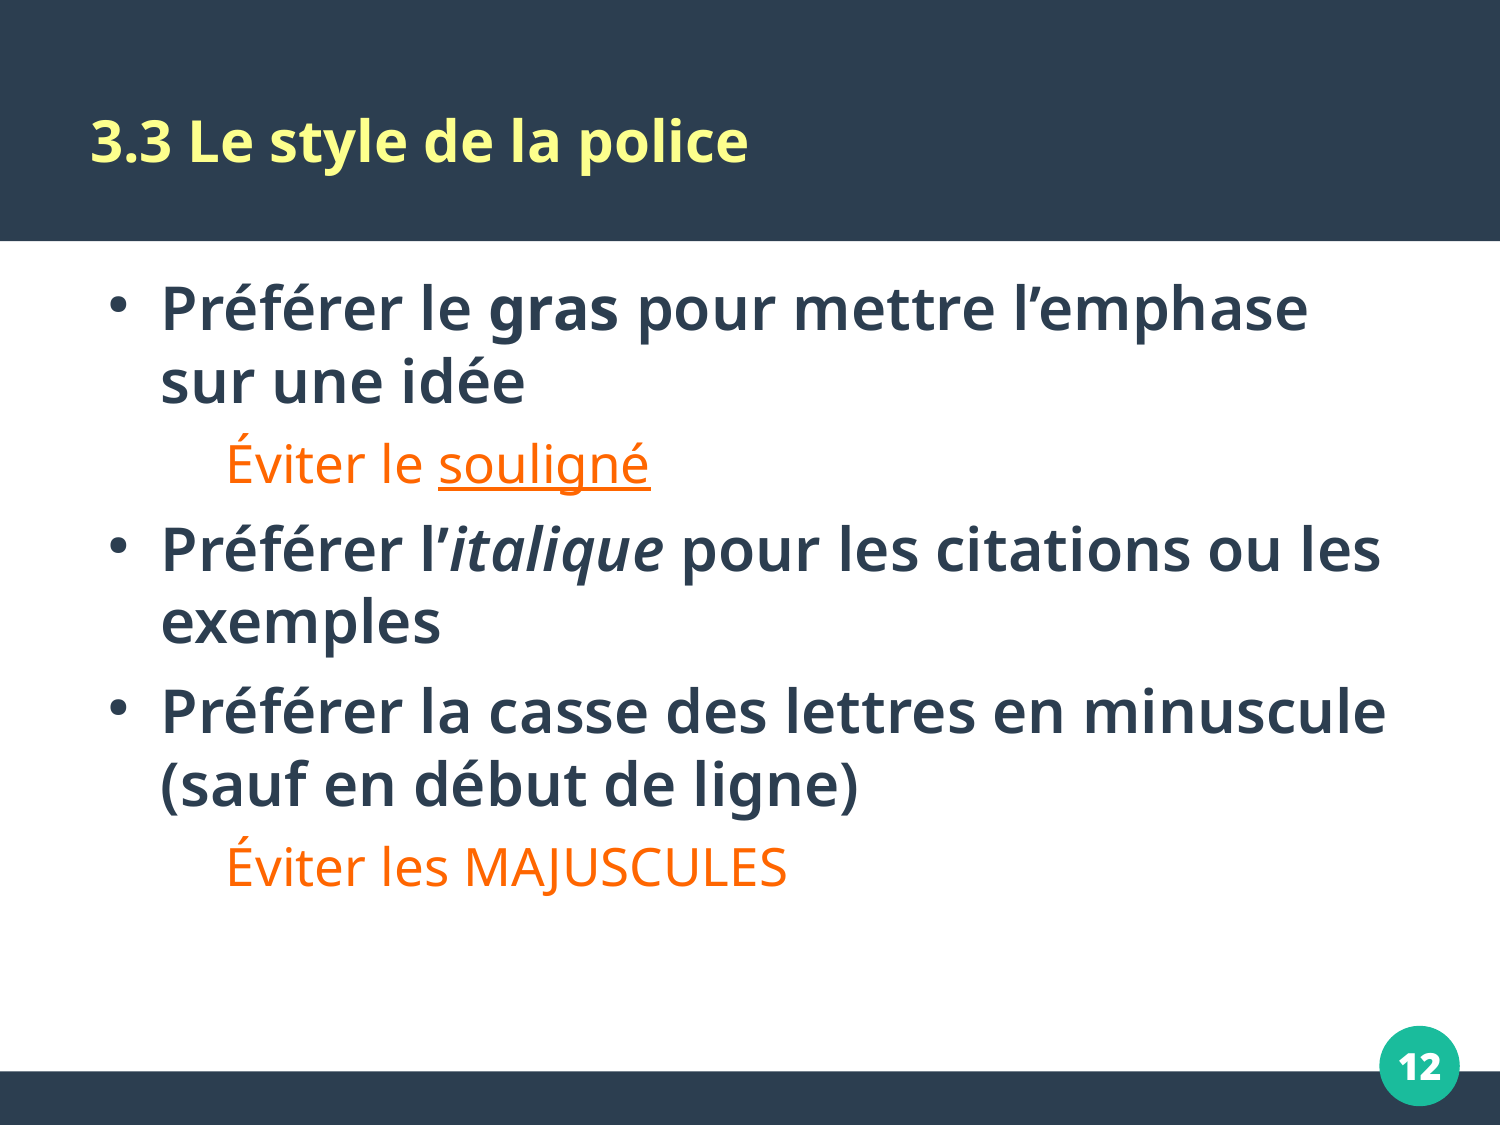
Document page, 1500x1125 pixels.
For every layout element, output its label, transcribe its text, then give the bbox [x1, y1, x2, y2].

title 3.3 Le style de la police [75, 45, 1426, 233]
list Préférer le gras pour mettre l’emphase sur une idée Éviter le souligné Préférer l’italique pour les citations ou les exemples Préférer la casse des lettres en minuscule (sauf en début de ligne) Éviter les MAJUSCULES [75, 262, 1426, 1024]
